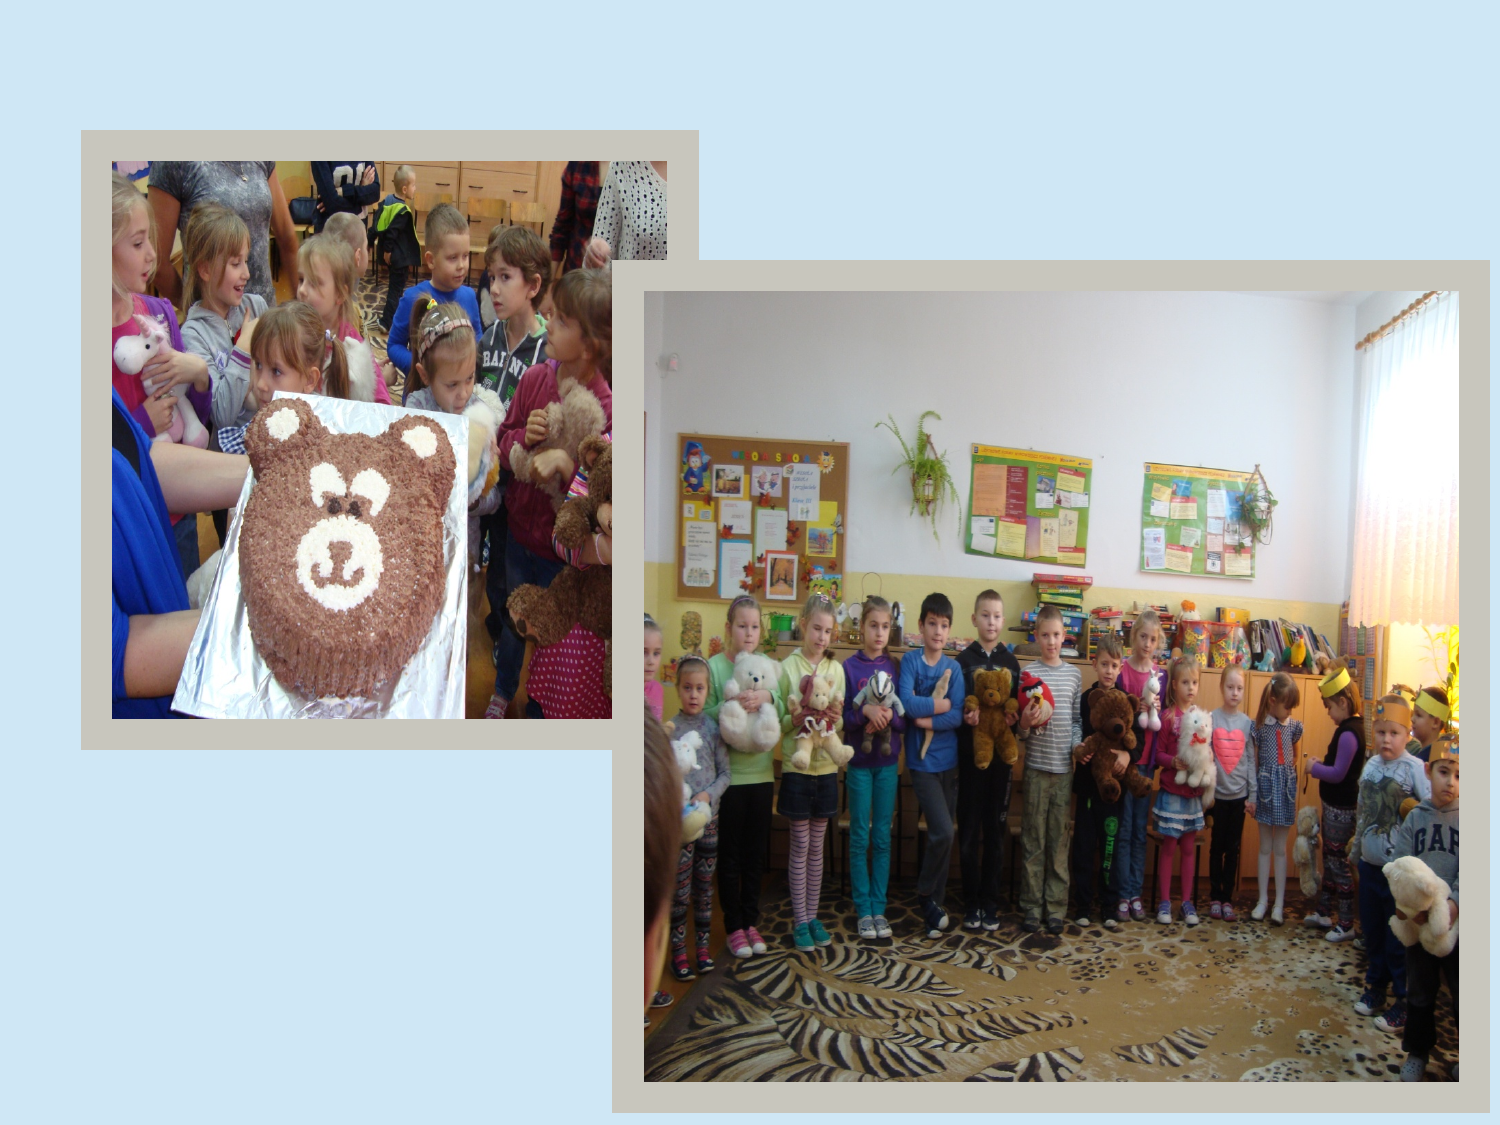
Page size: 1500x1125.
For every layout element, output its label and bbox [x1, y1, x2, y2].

picture [643, 290, 1459, 1083]
picture [111, 160, 668, 719]
